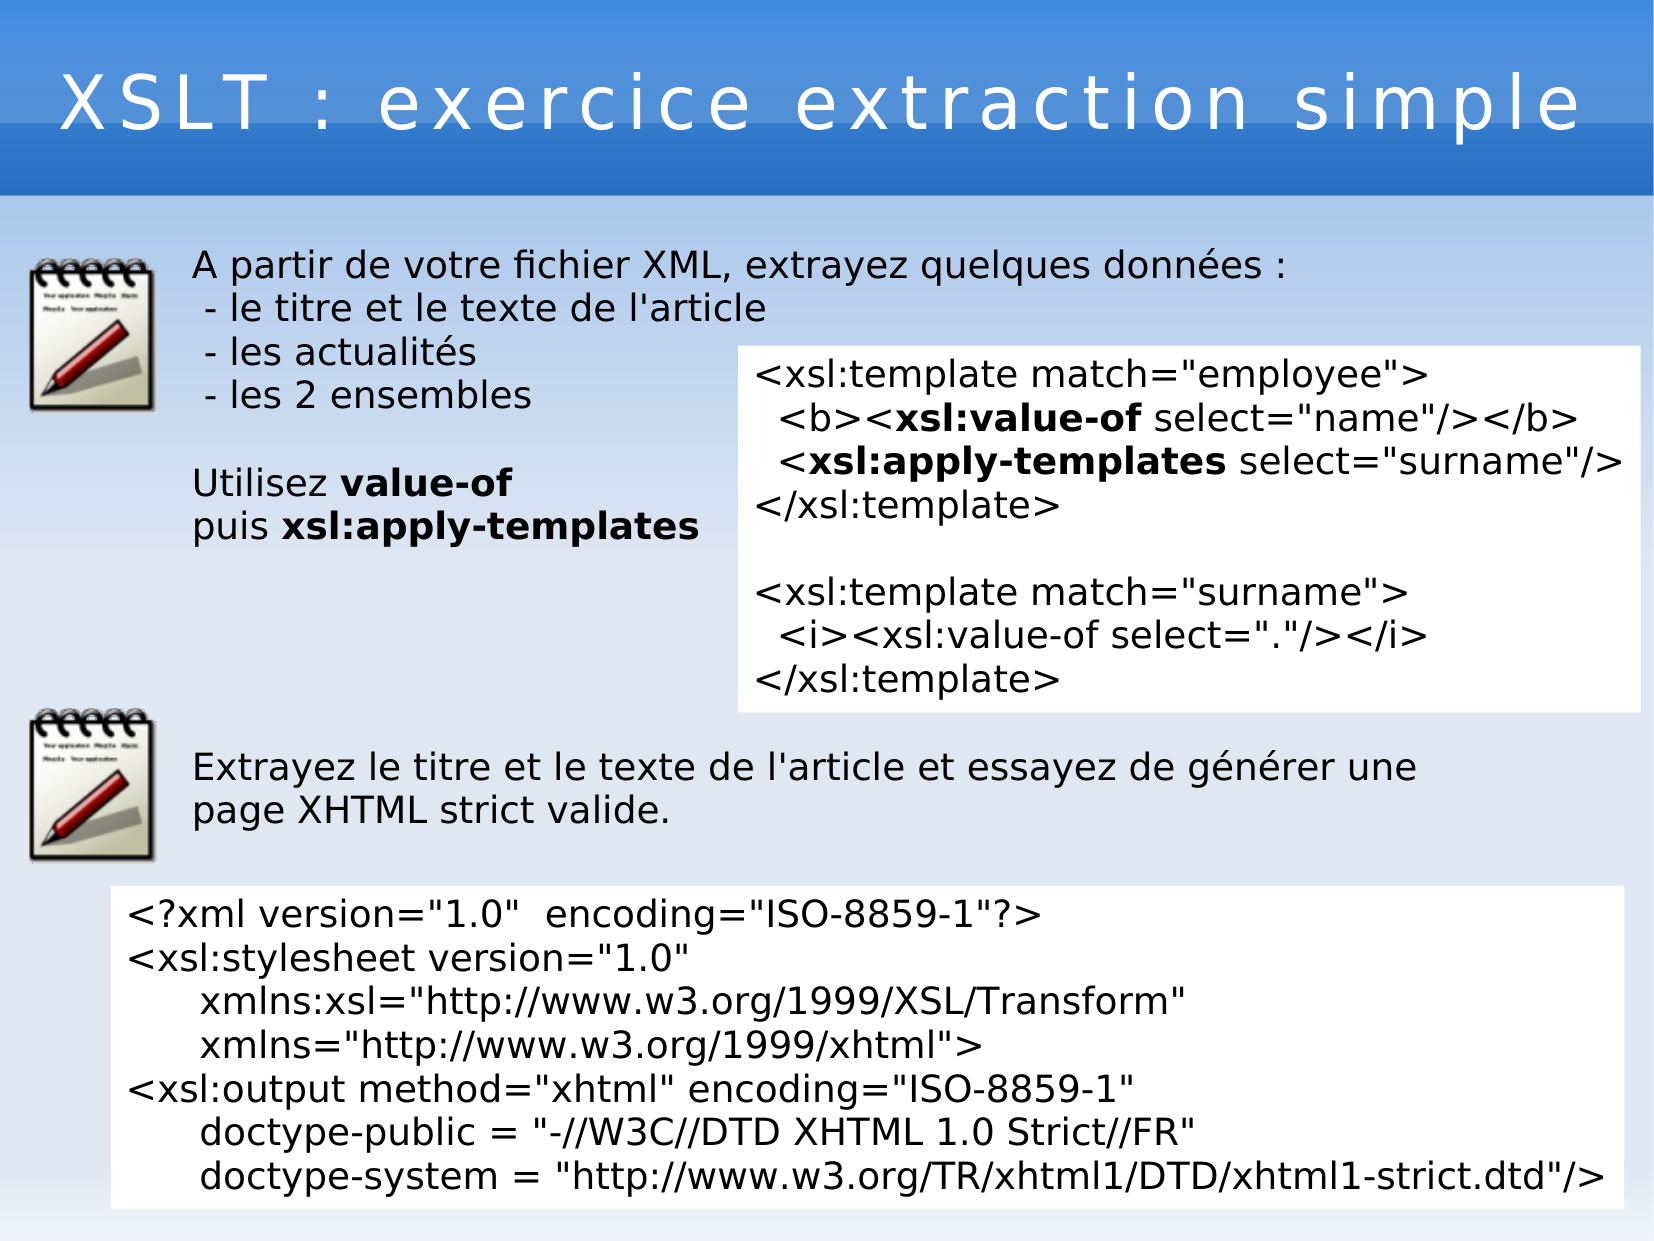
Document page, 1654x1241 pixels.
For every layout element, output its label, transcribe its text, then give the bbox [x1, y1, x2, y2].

text_box <?xml version="1.0" encoding="ISO-8859-1"?> <xsl:stylesheet version="1.0" xmlns:xsl="http://www.w3.org/1999/XSL/Transform" xmlns="http://www.w3.org/1999/xhtml"> <xsl:output method="xhtml" encoding="ISO-8859-1" doctype-public = "-//W3C//DTD XHTML 1.0 Strict//FR" doctype-system = "http://www.w3.org/TR/xhtml1/DTD/xhtml1-strict.dtd"/> [110, 885, 1620, 1209]
text_box Extrayez le titre et le texte de l'article et essayez de générer une page XHTML strict valide. [177, 738, 1536, 883]
title XSLT : exercice extraction simple [59, 29, 1625, 178]
text_box A partir de votre fichier XML, extrayez quelques données : - le titre et le texte de l'article - les actualités - les 2 ensembles Utilisez value-of puis xsl:apply-templates [177, 236, 1302, 560]
text_box <xsl:template match="employee"> <b><xsl:value-of select="name"/></b> <xsl:apply-templates select="surname"/> </xsl:template> <xsl:template match="surname"> <i><xsl:value-of select="."/></i> </xsl:template> [738, 345, 1640, 713]
picture [0, 0, 1654, 1241]
